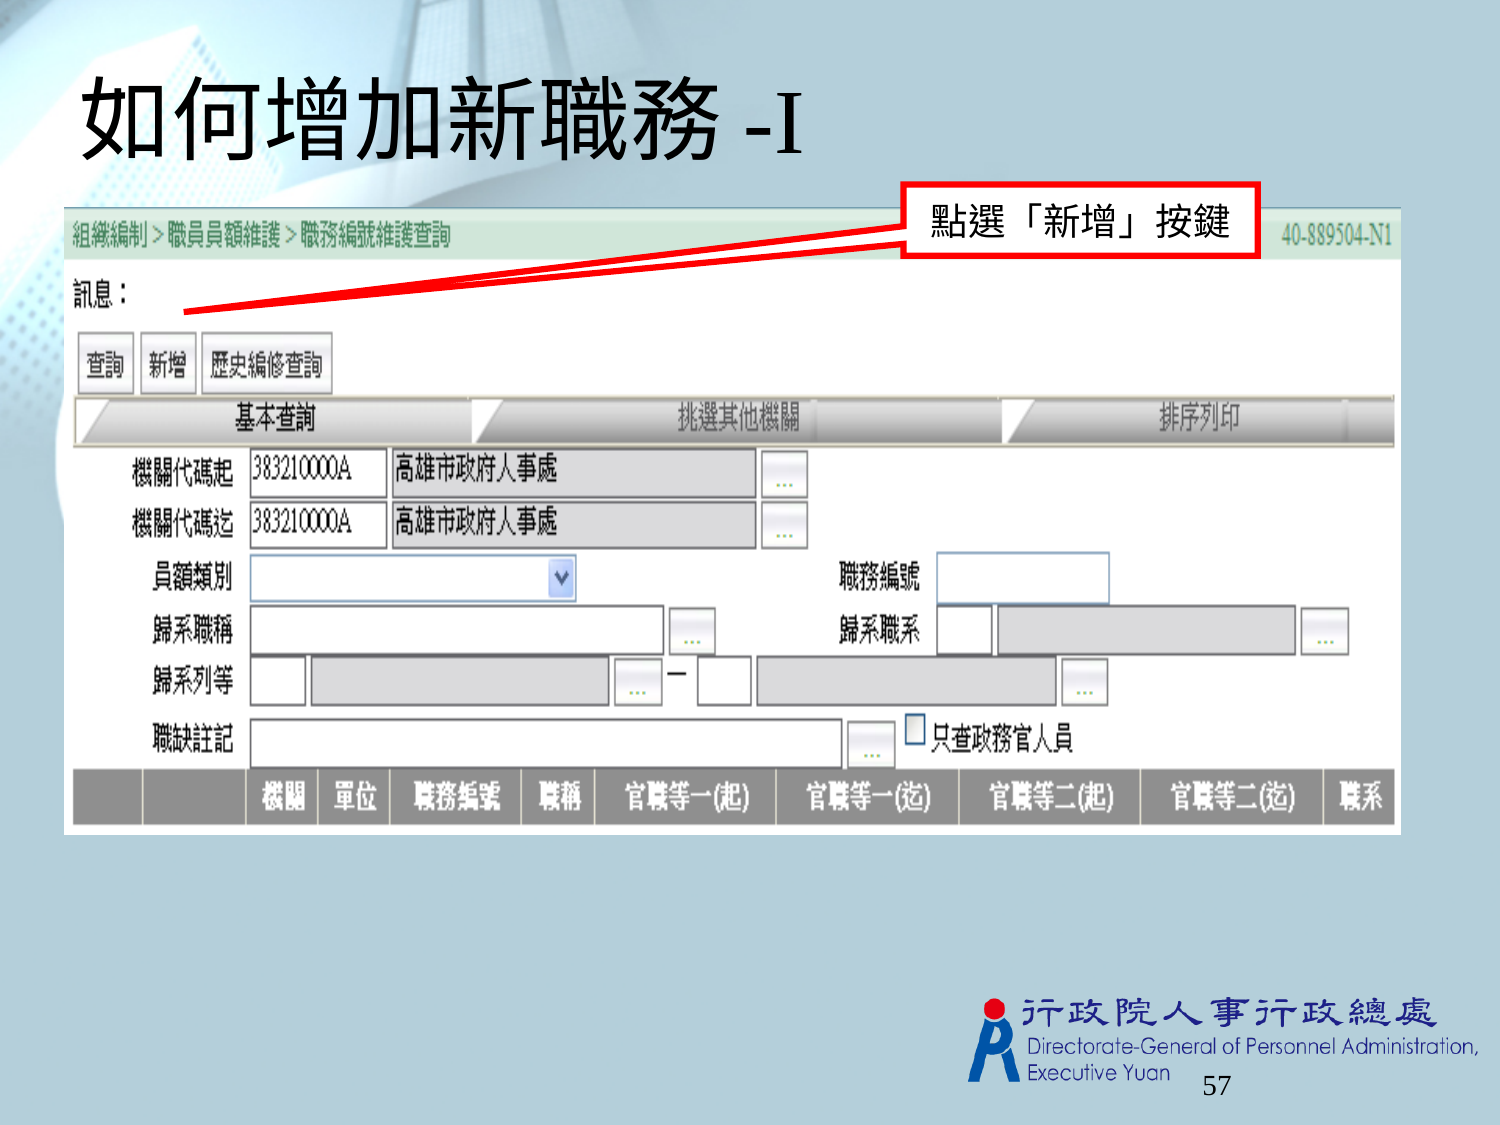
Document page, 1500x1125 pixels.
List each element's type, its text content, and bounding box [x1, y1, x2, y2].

text_box 如何增加新職務-I [65, 55, 1092, 167]
text_box 點選「新增」按鍵 [183, 184, 1258, 313]
text_box [1187, 1058, 1500, 1124]
picture [64, 208, 1401, 835]
